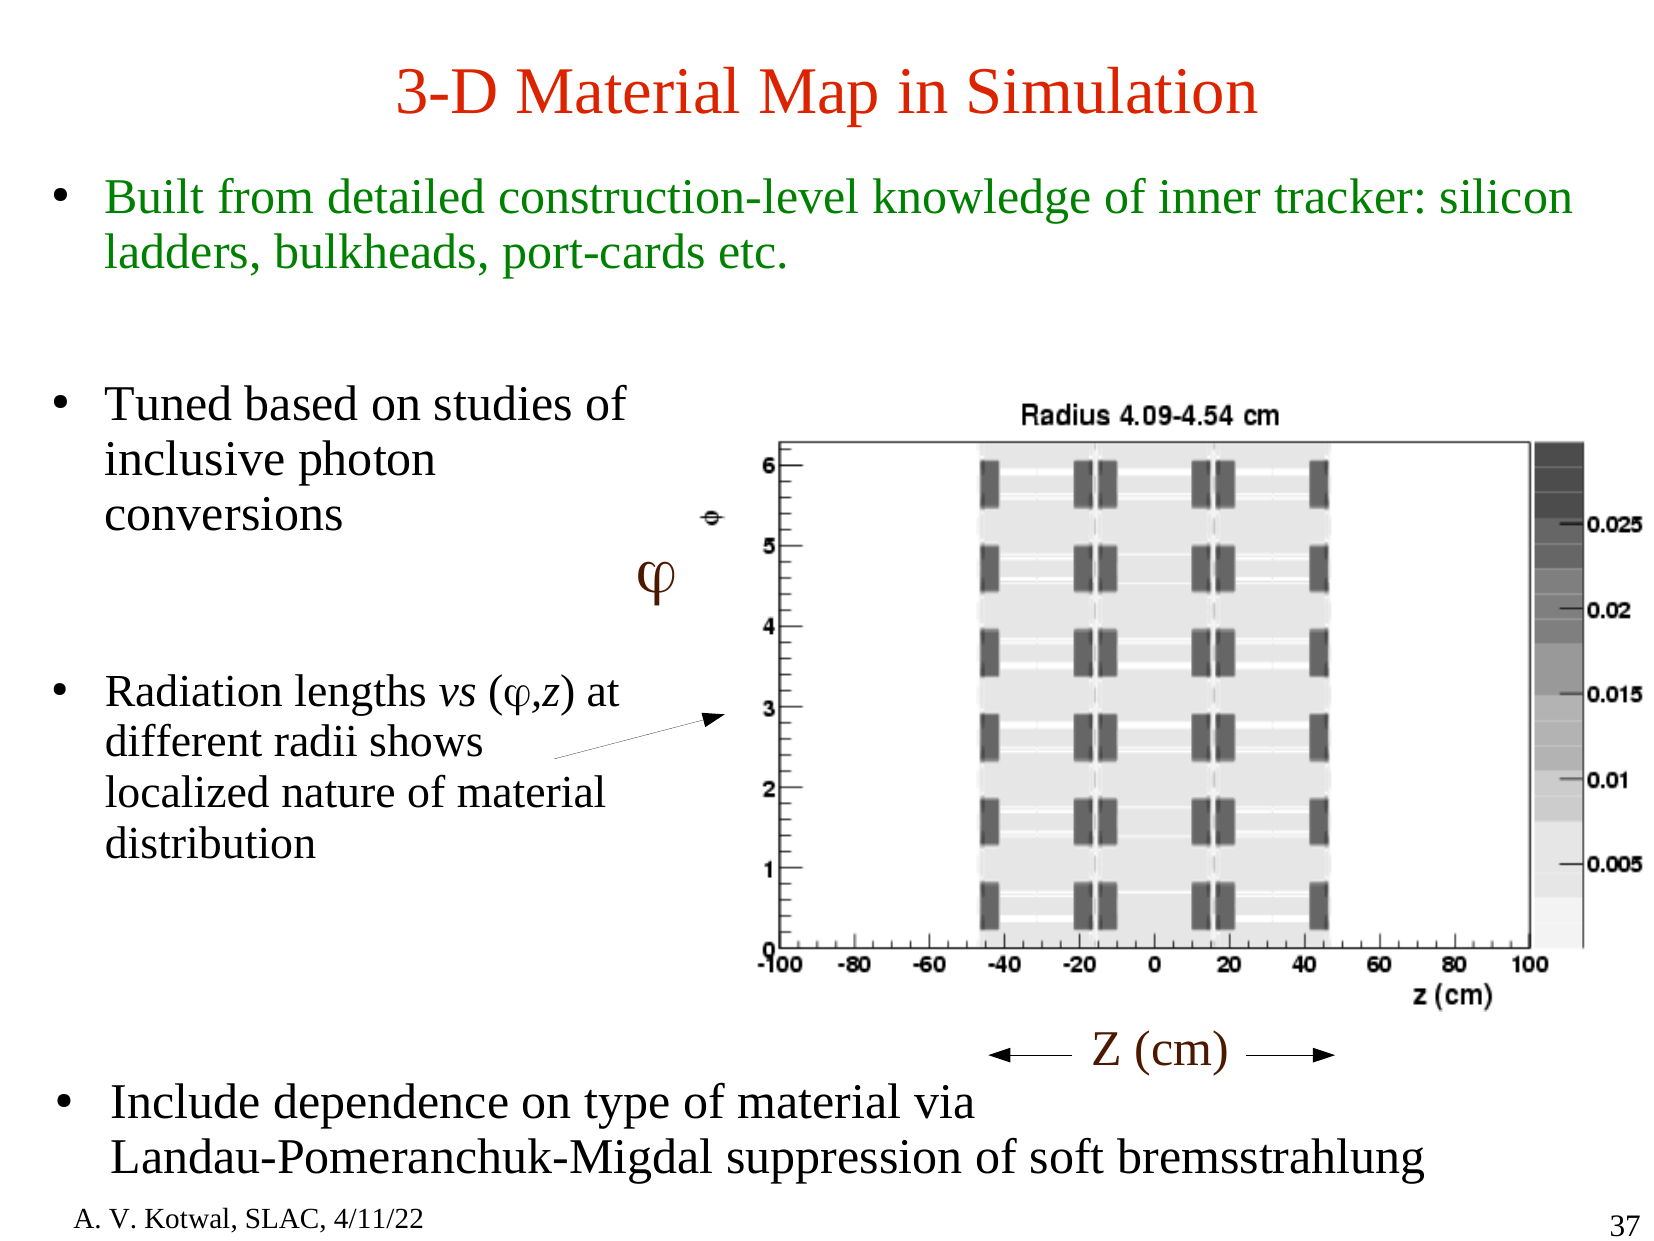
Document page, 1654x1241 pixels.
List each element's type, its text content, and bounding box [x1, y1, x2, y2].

list Built from detailed construction-level knowledge of inner tracker: silicon ladders, bulkheads, port-cards etc. [33, 168, 1638, 317]
text_box Include dependence on type of material via Landau-Pomeranchuk-Migdal suppression of soft bremsstrahlung [55, 1074, 1426, 1185]
text_box φ [636, 546, 671, 634]
list Tuned based on studies of inclusive photon conversions Radiation lengths vs (φ,z) at different radii shows localized nature of material distribution [33, 375, 631, 1241]
picture [683, 379, 1651, 1012]
title 3-D Material Map in Simulation [121, 37, 1534, 145]
text_box Z (cm) [1091, 1021, 1242, 1074]
